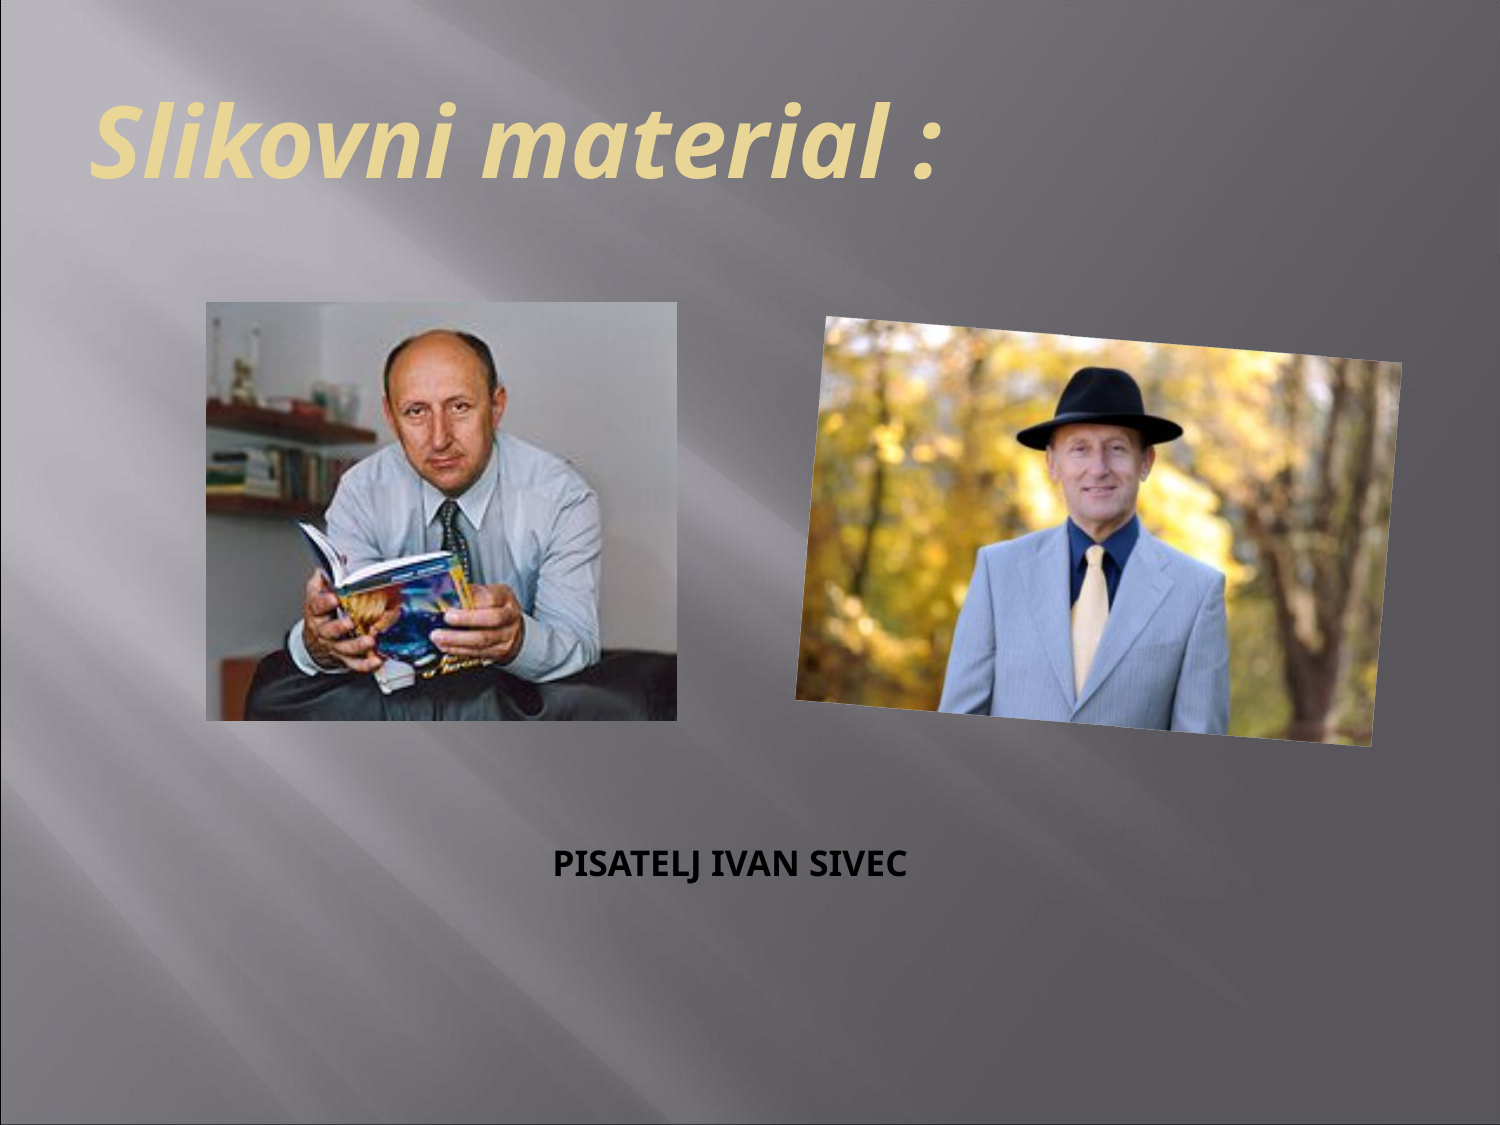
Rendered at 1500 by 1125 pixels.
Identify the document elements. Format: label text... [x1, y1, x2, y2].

text_box PISATELJ IVAN SIVEC [537, 834, 963, 892]
title Slikovni material : [75, 45, 1425, 233]
picture [0, 0, 1500, 1125]
